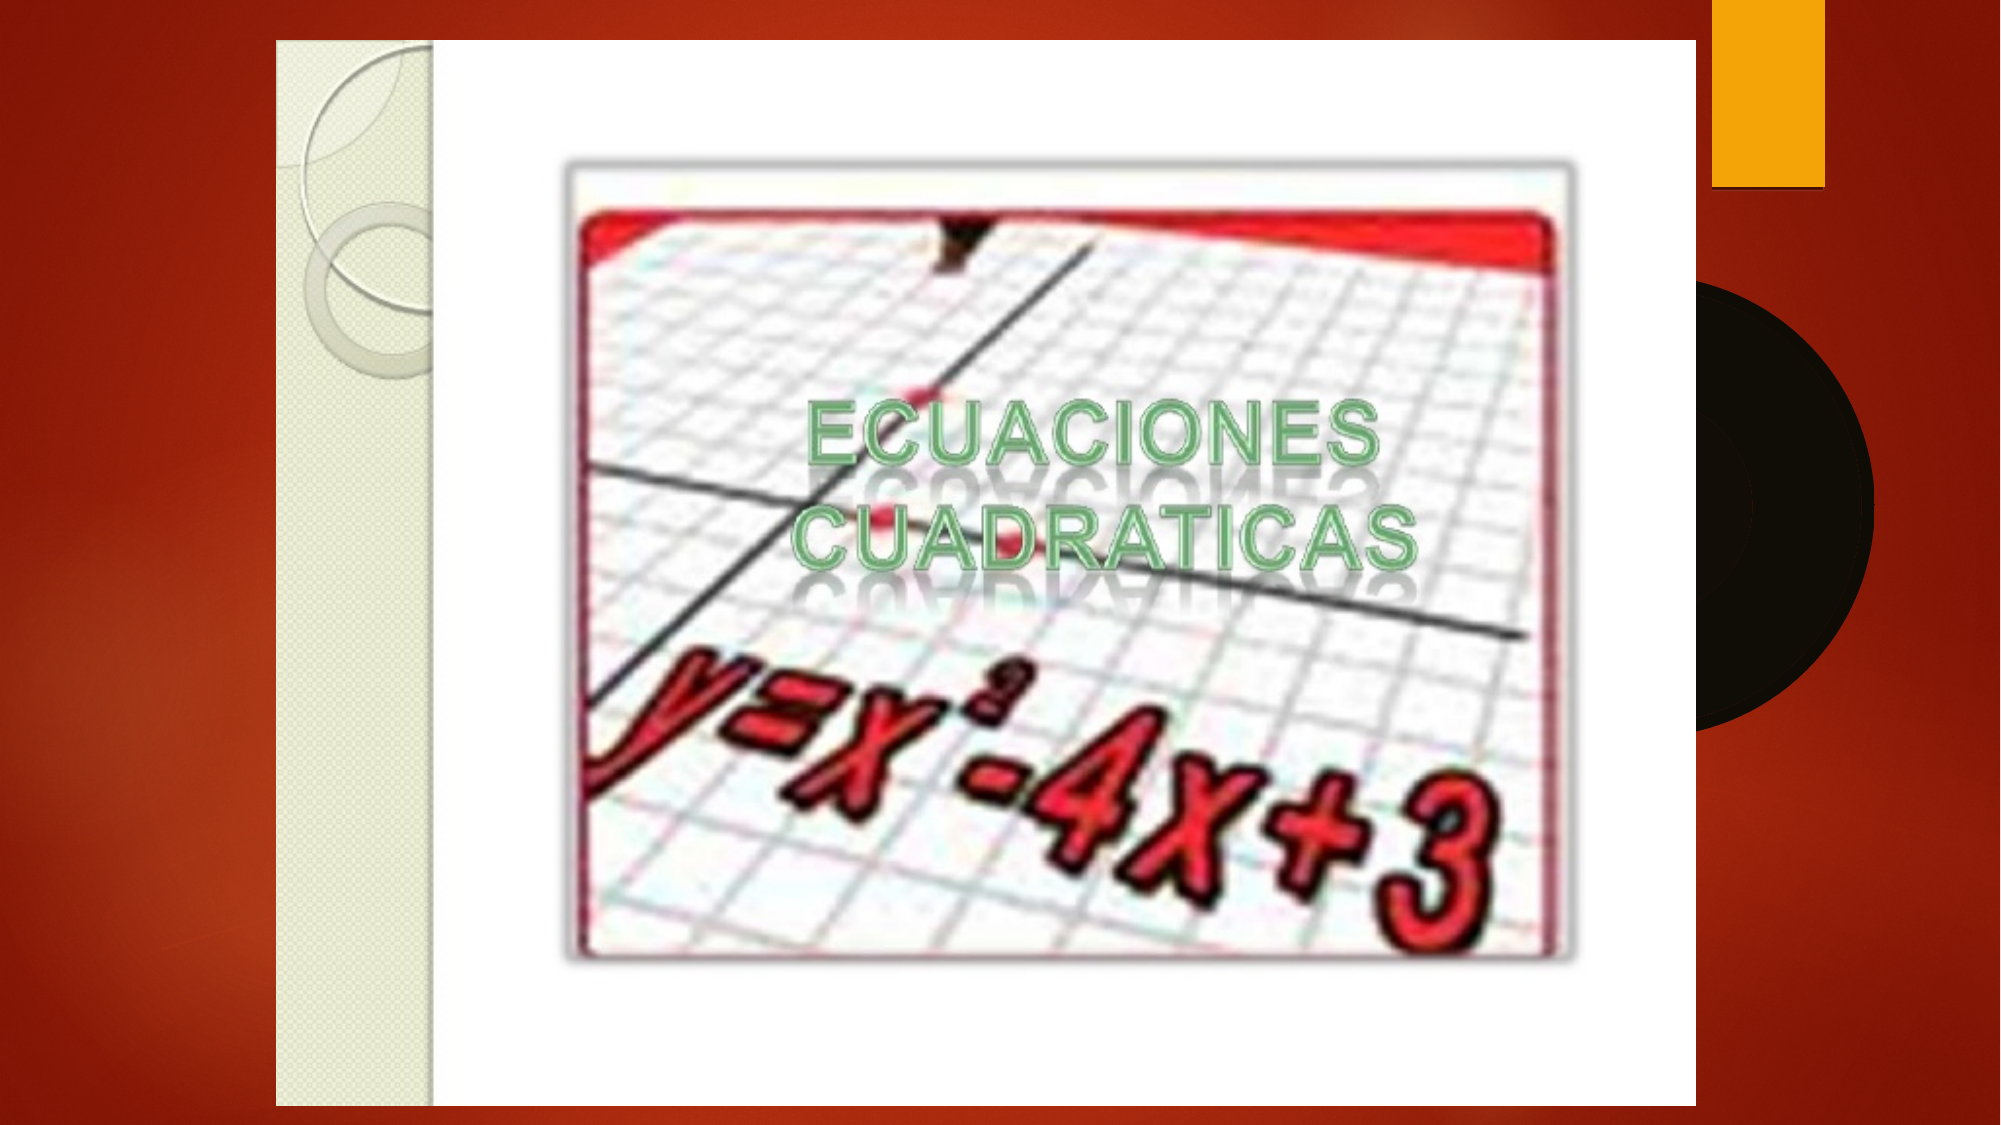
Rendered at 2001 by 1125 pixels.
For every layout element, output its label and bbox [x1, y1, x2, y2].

picture [276, 40, 1696, 1106]
